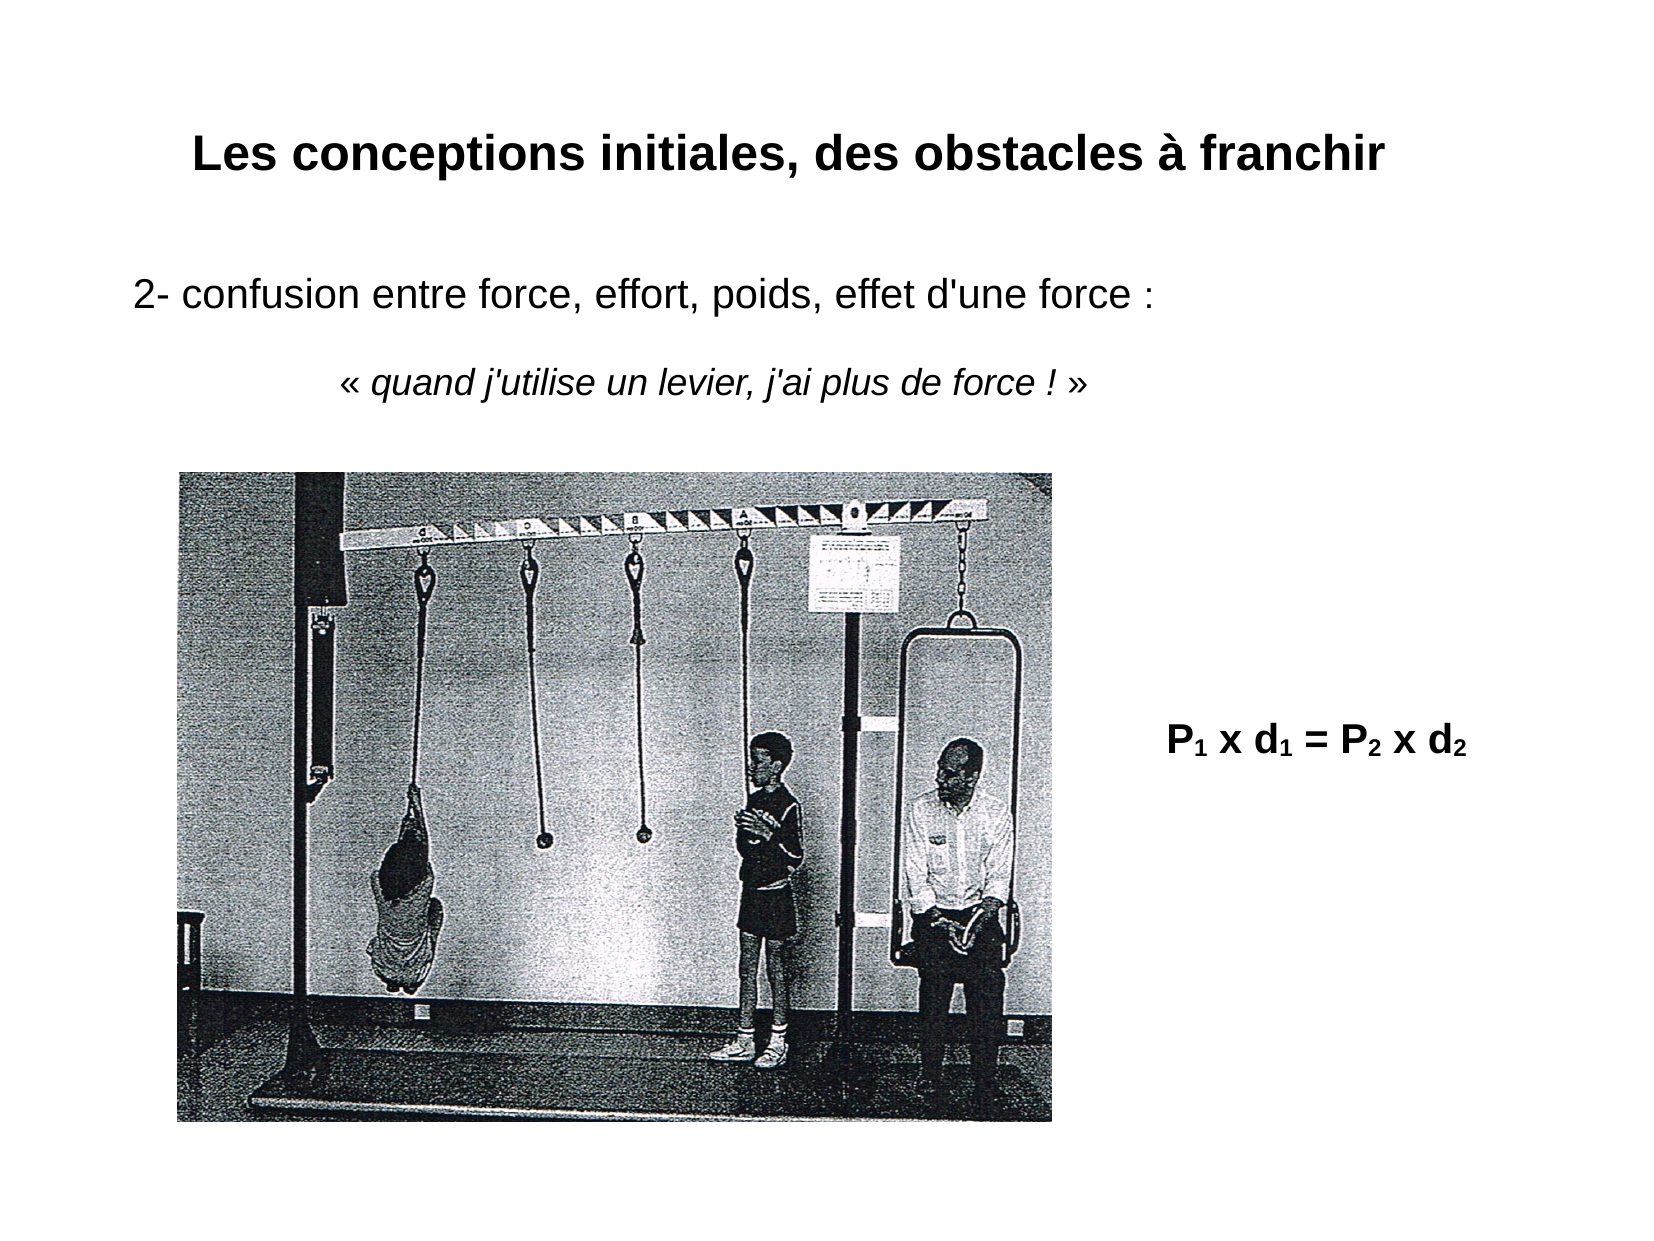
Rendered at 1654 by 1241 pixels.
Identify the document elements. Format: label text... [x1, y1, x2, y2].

text_box P1 x d1 = P2 x d2 [1151, 708, 1536, 785]
text_box « quand j'utilise un levier, j'ai plus de force ! » [324, 354, 1565, 412]
text_box Les conceptions initiales, des obstacles à franchir [177, 118, 1506, 190]
picture [177, 472, 1052, 1123]
text_box 2- confusion entre force, effort, poids, effet d'une force : [118, 263, 1536, 326]
